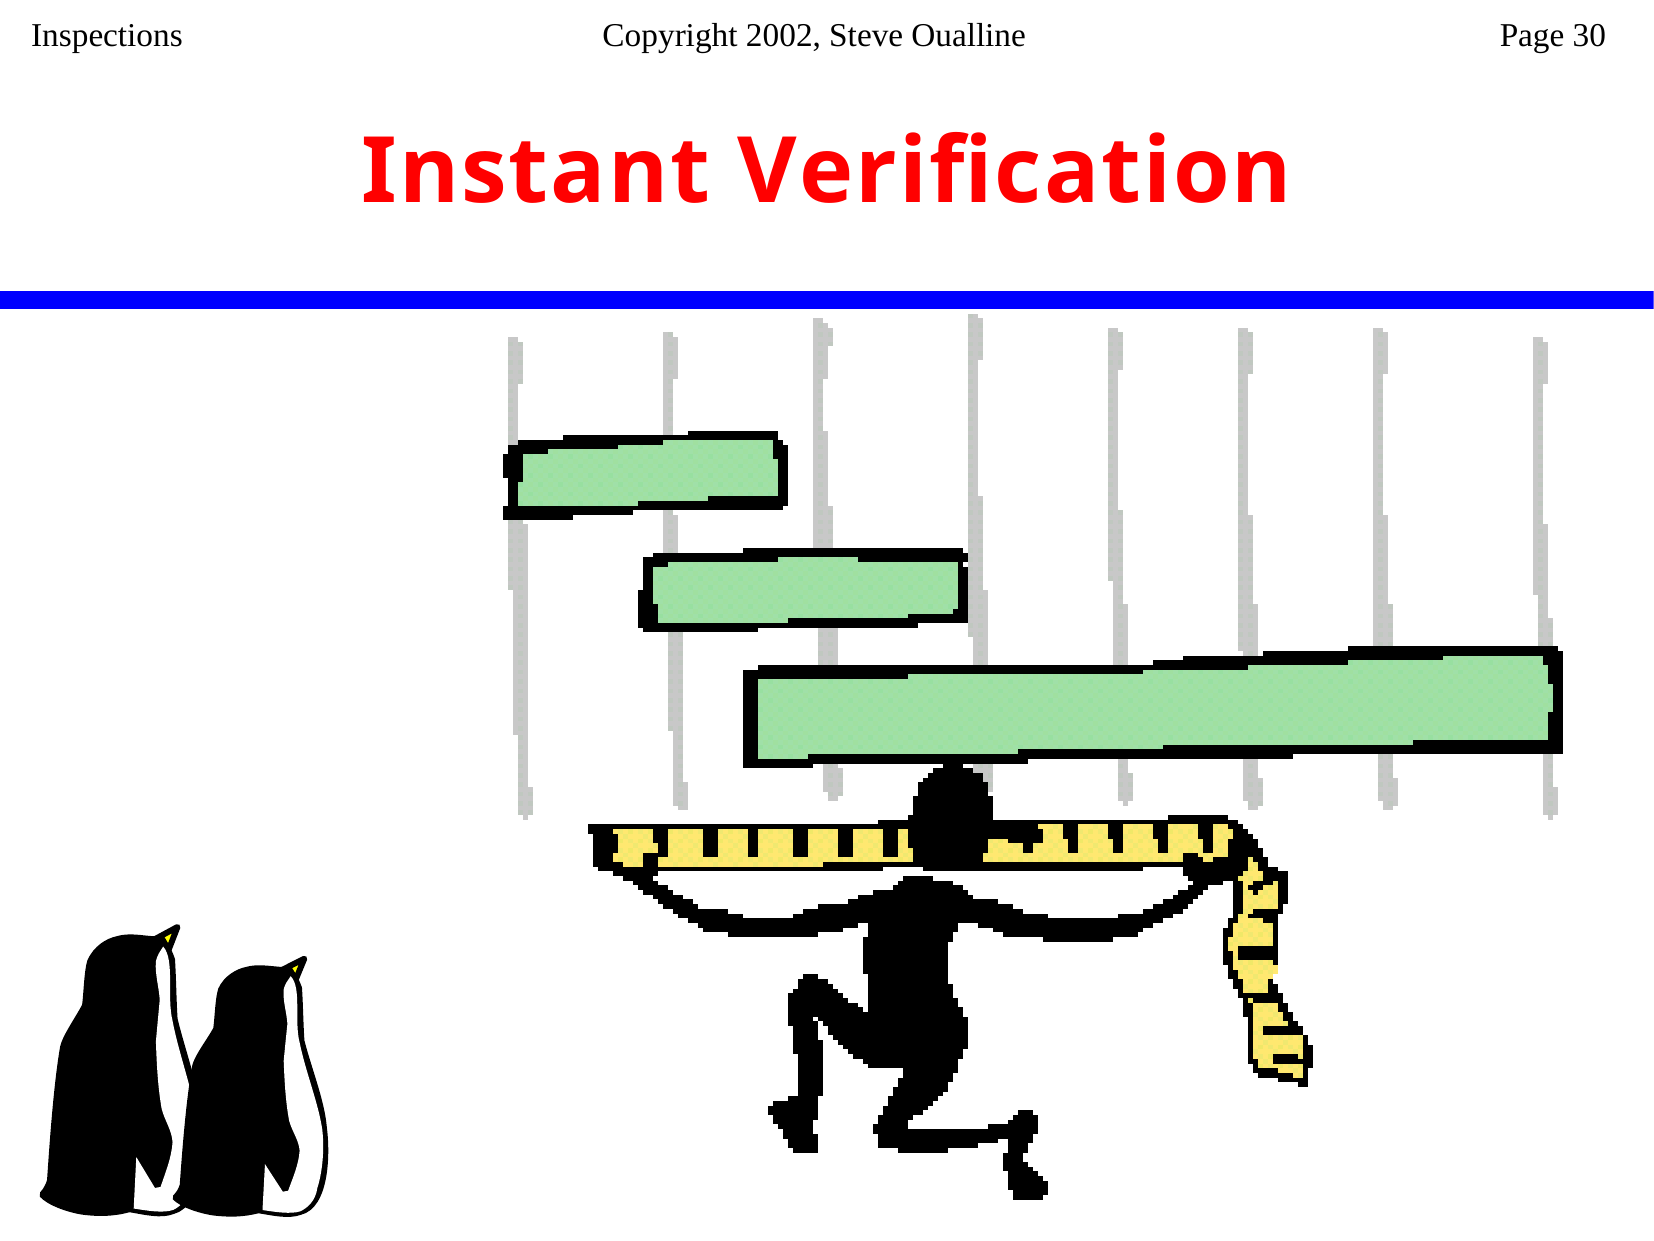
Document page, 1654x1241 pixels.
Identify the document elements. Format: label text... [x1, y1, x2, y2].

picture [503, 314, 1563, 1200]
title Instant Verification [121, 66, 1534, 269]
